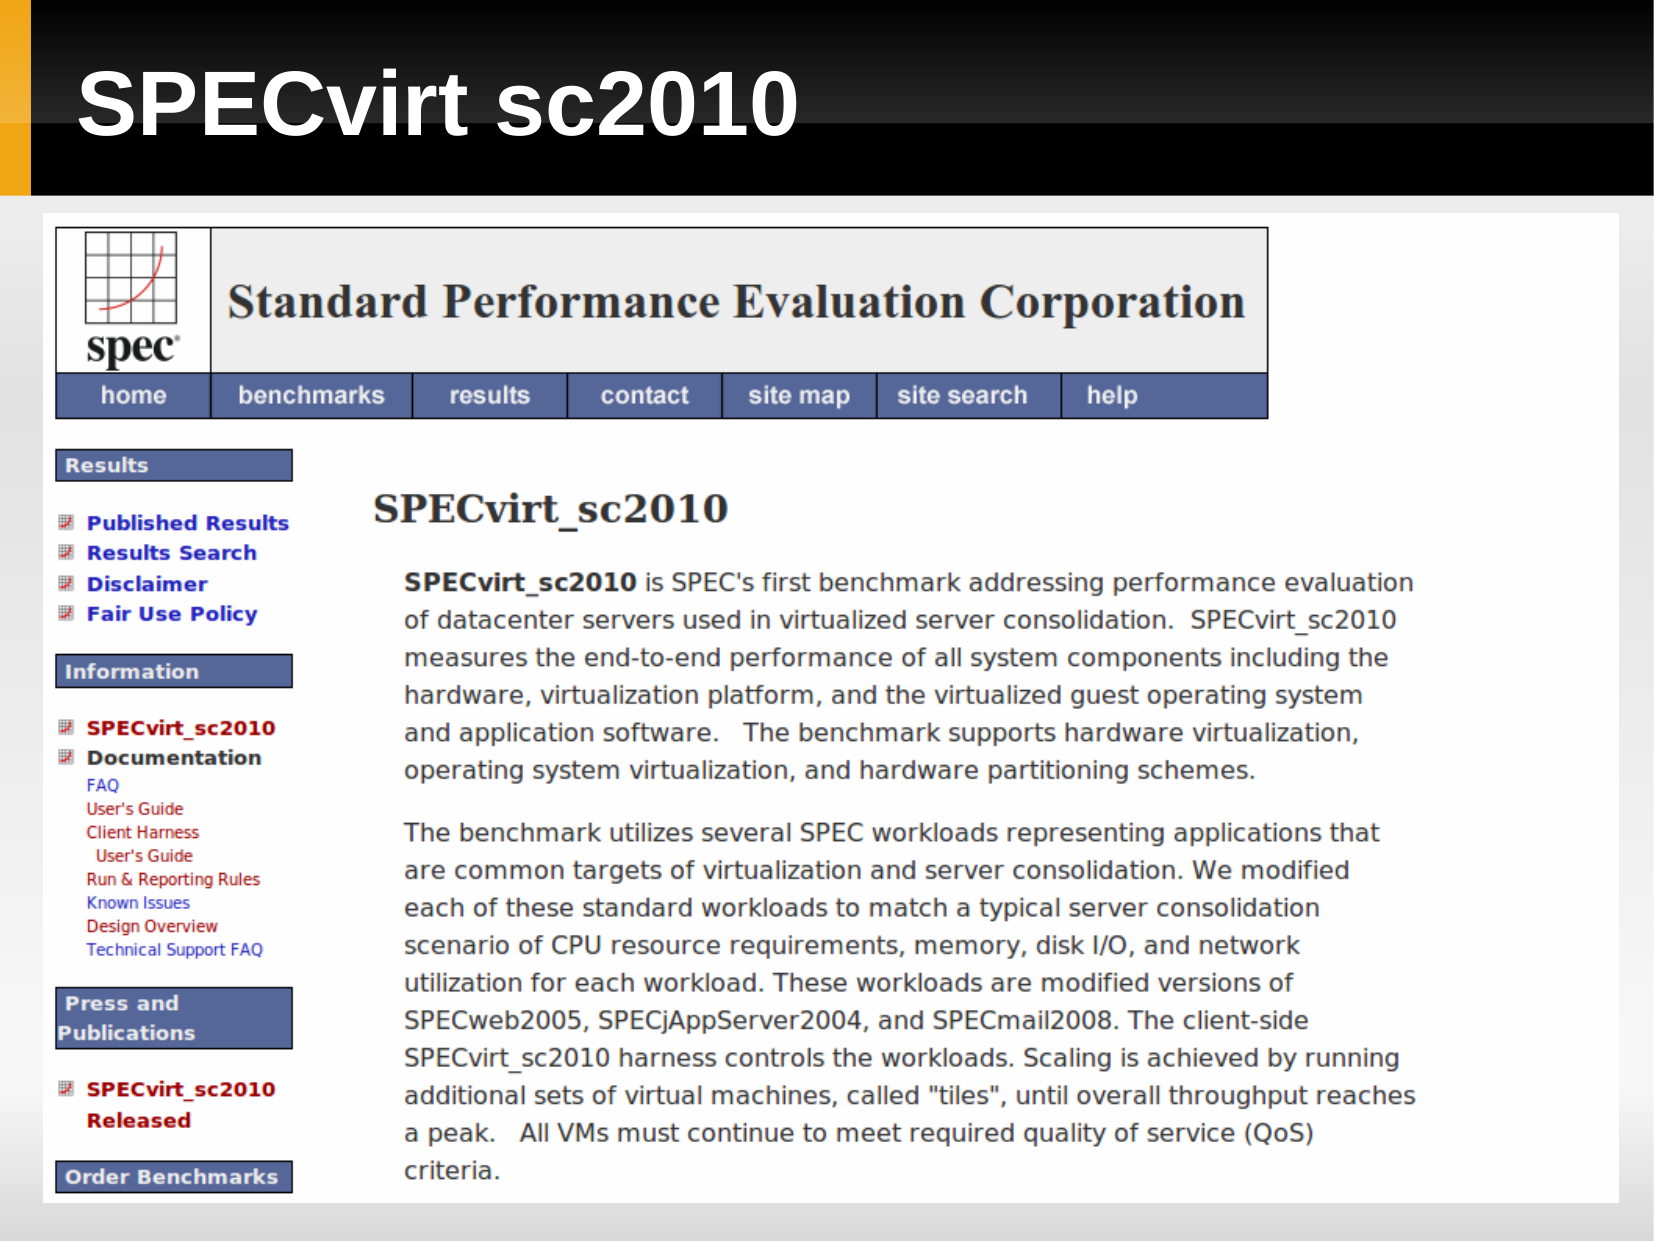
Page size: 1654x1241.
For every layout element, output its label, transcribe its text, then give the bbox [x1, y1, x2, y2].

picture [0, 0, 1654, 1241]
title SPECvirt sc2010 [76, 0, 1565, 208]
